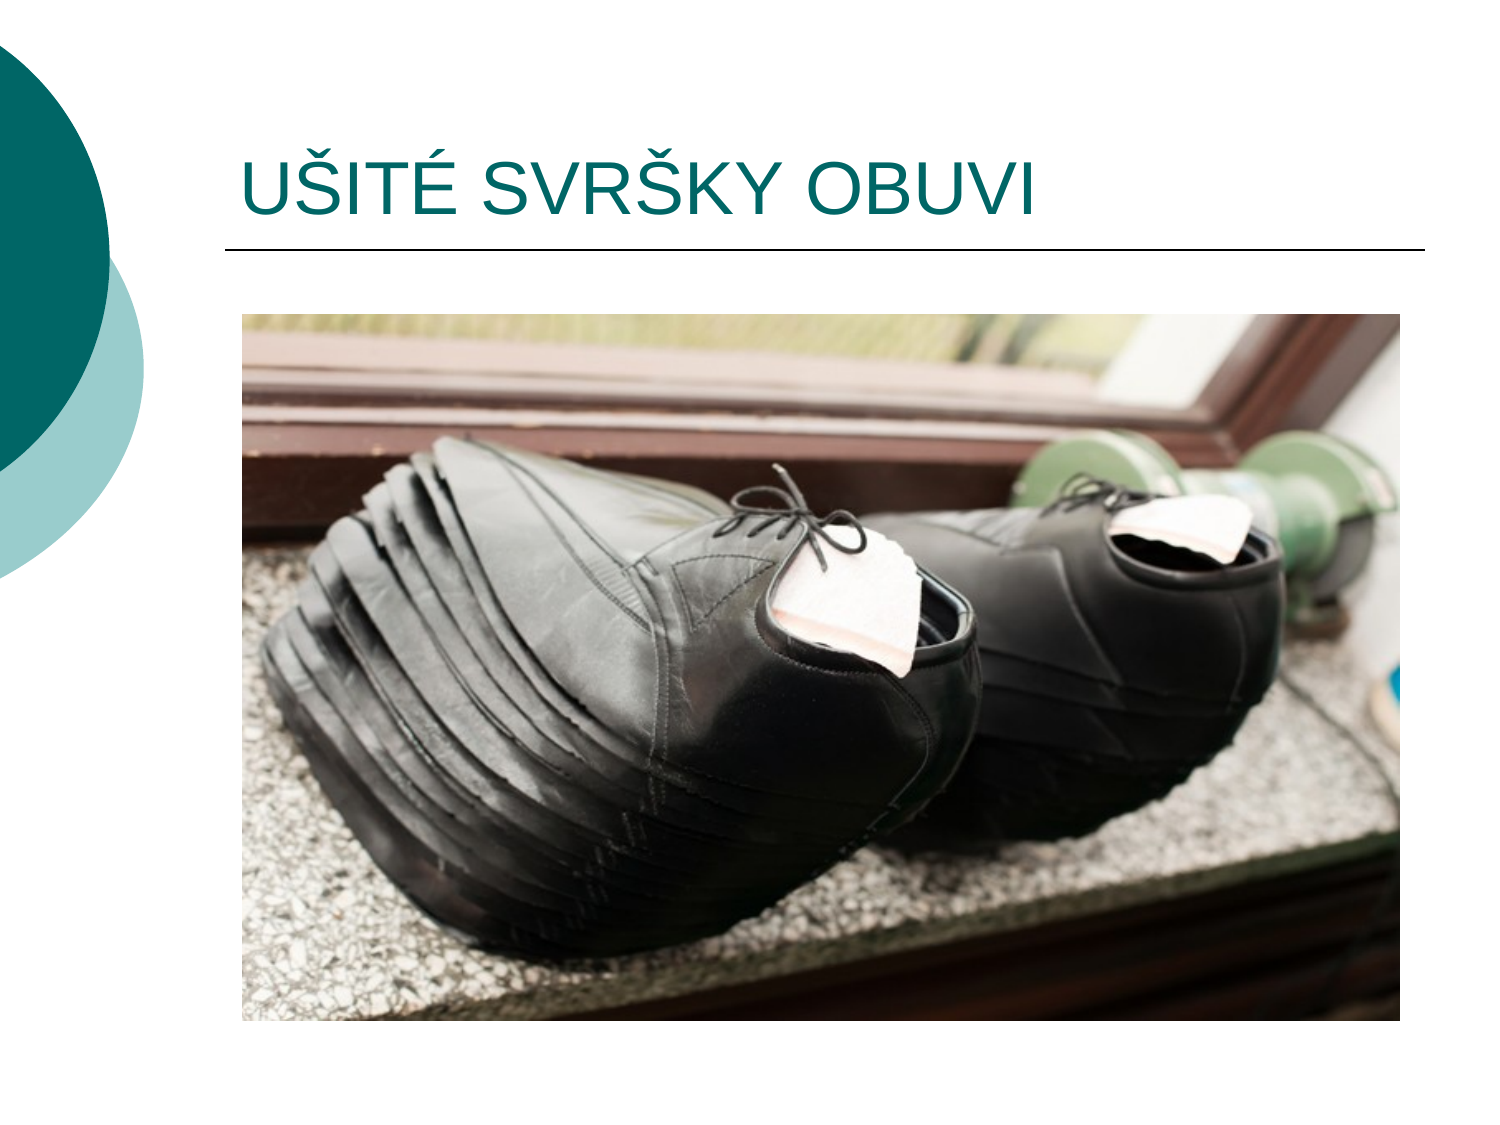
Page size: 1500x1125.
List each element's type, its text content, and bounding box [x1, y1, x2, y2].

picture [242, 314, 1400, 1021]
title UŠITÉ SVRŠKY OBUVI [224, 49, 1425, 237]
